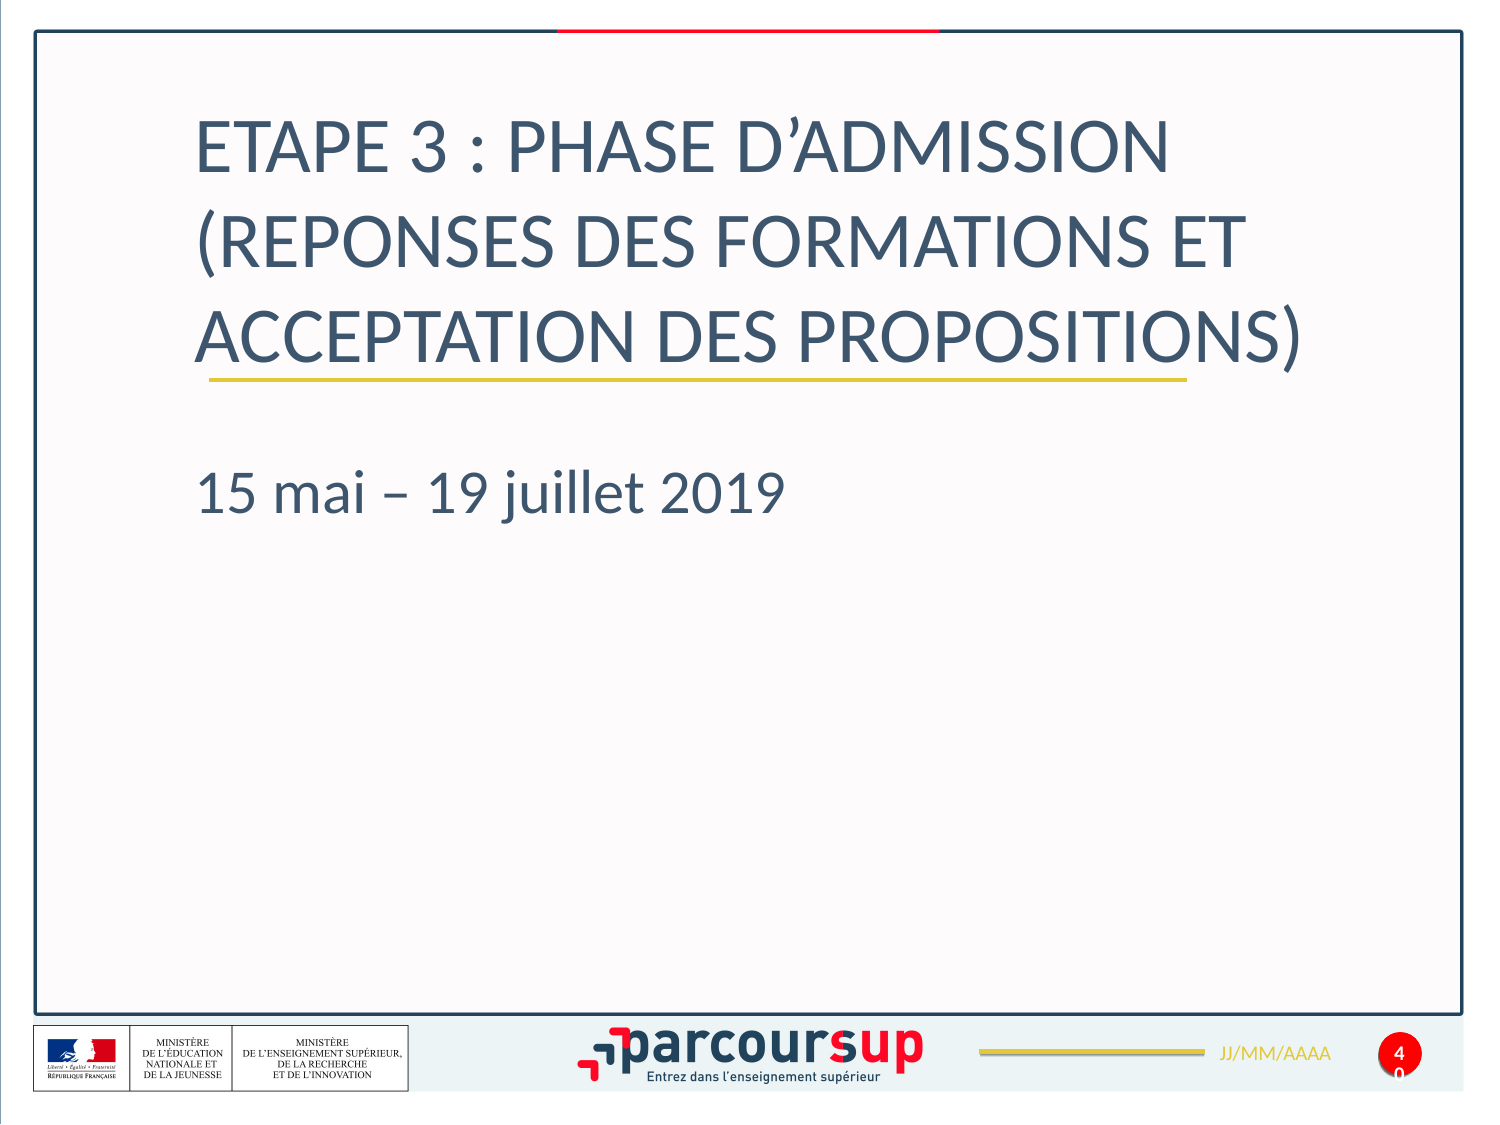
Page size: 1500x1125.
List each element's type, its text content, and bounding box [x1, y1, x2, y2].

picture [0, 0, 1499, 1124]
list 15 mai – 19 juillet 2019 [179, 443, 1411, 634]
title ETAPE 3 : PHASE D’ADMISSION (REPONSES DES FORMATIONS ET ACCEPTATION DES PROPOSITIONS) [179, 70, 1457, 400]
slide_number <numéro> [1379, 1030, 1423, 1074]
